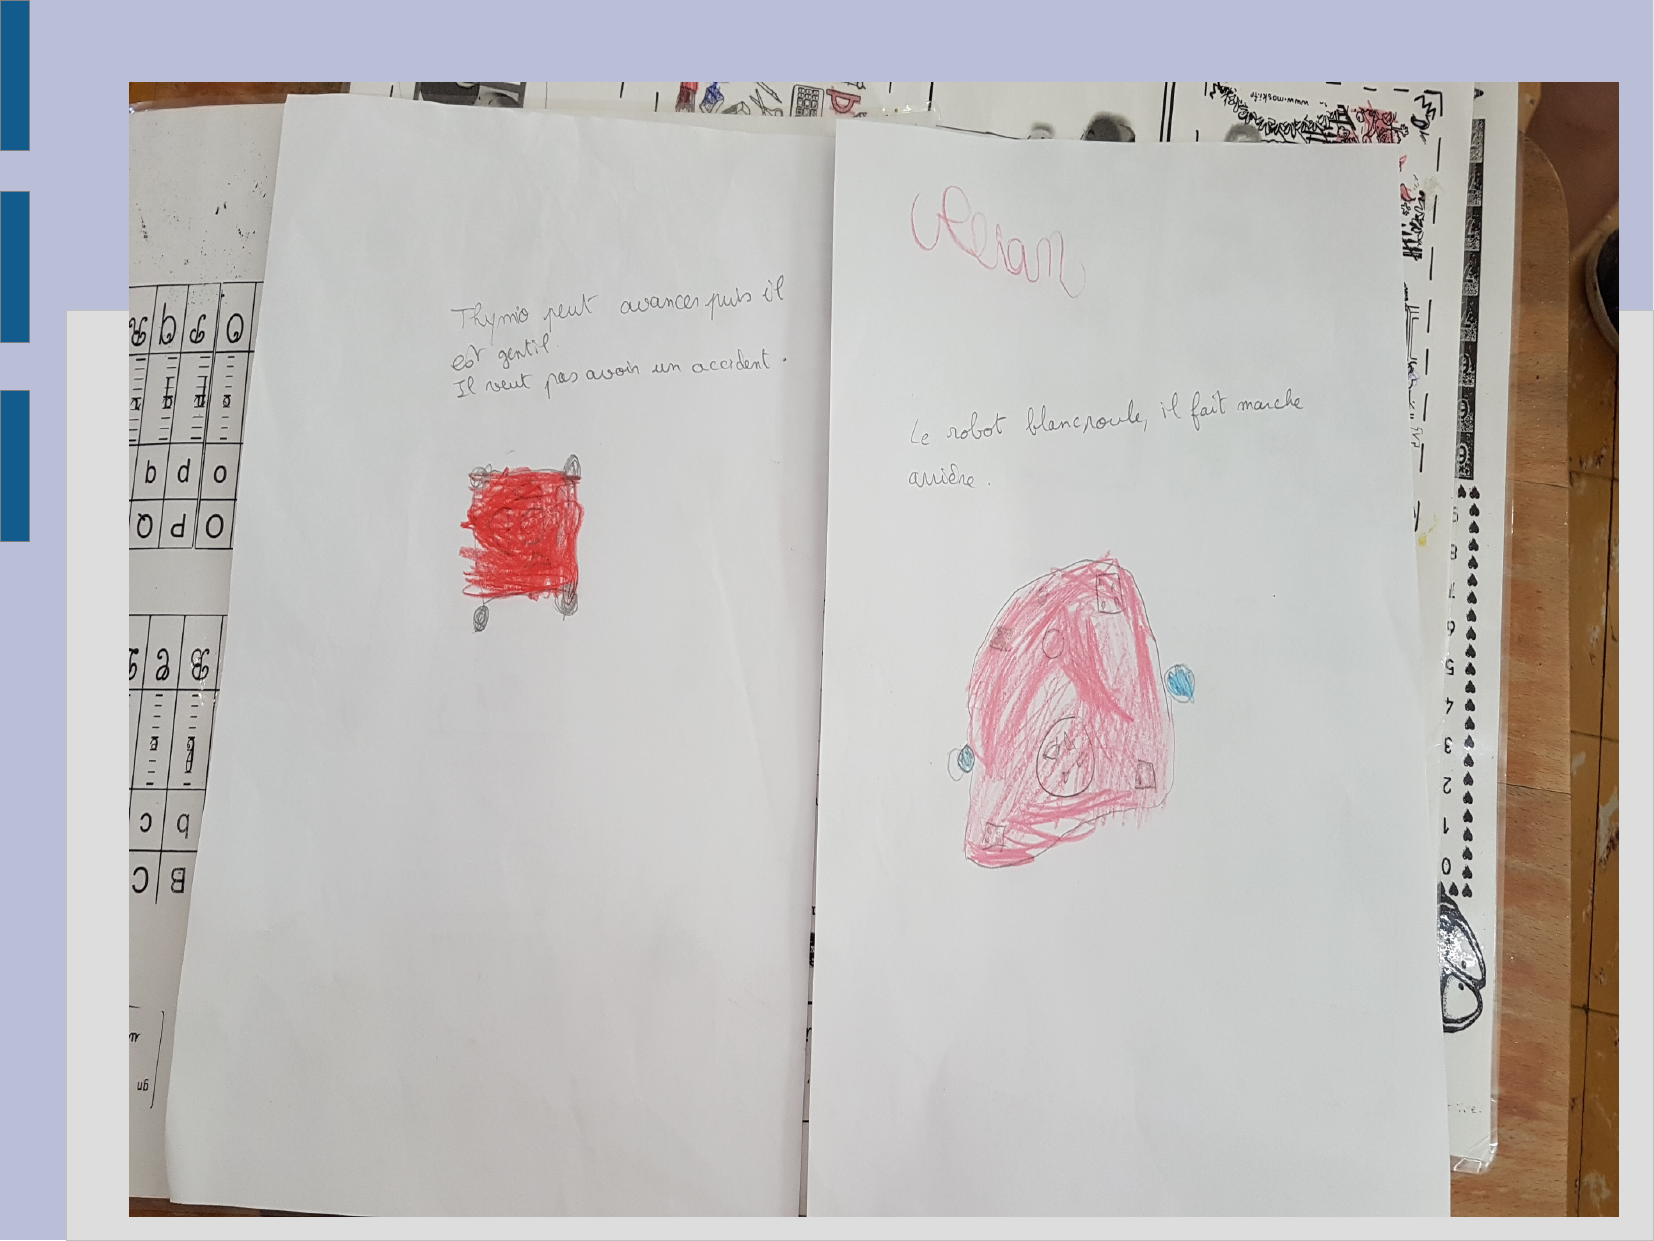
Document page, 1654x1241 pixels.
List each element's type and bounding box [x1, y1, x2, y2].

picture [129, 82, 1619, 1217]
